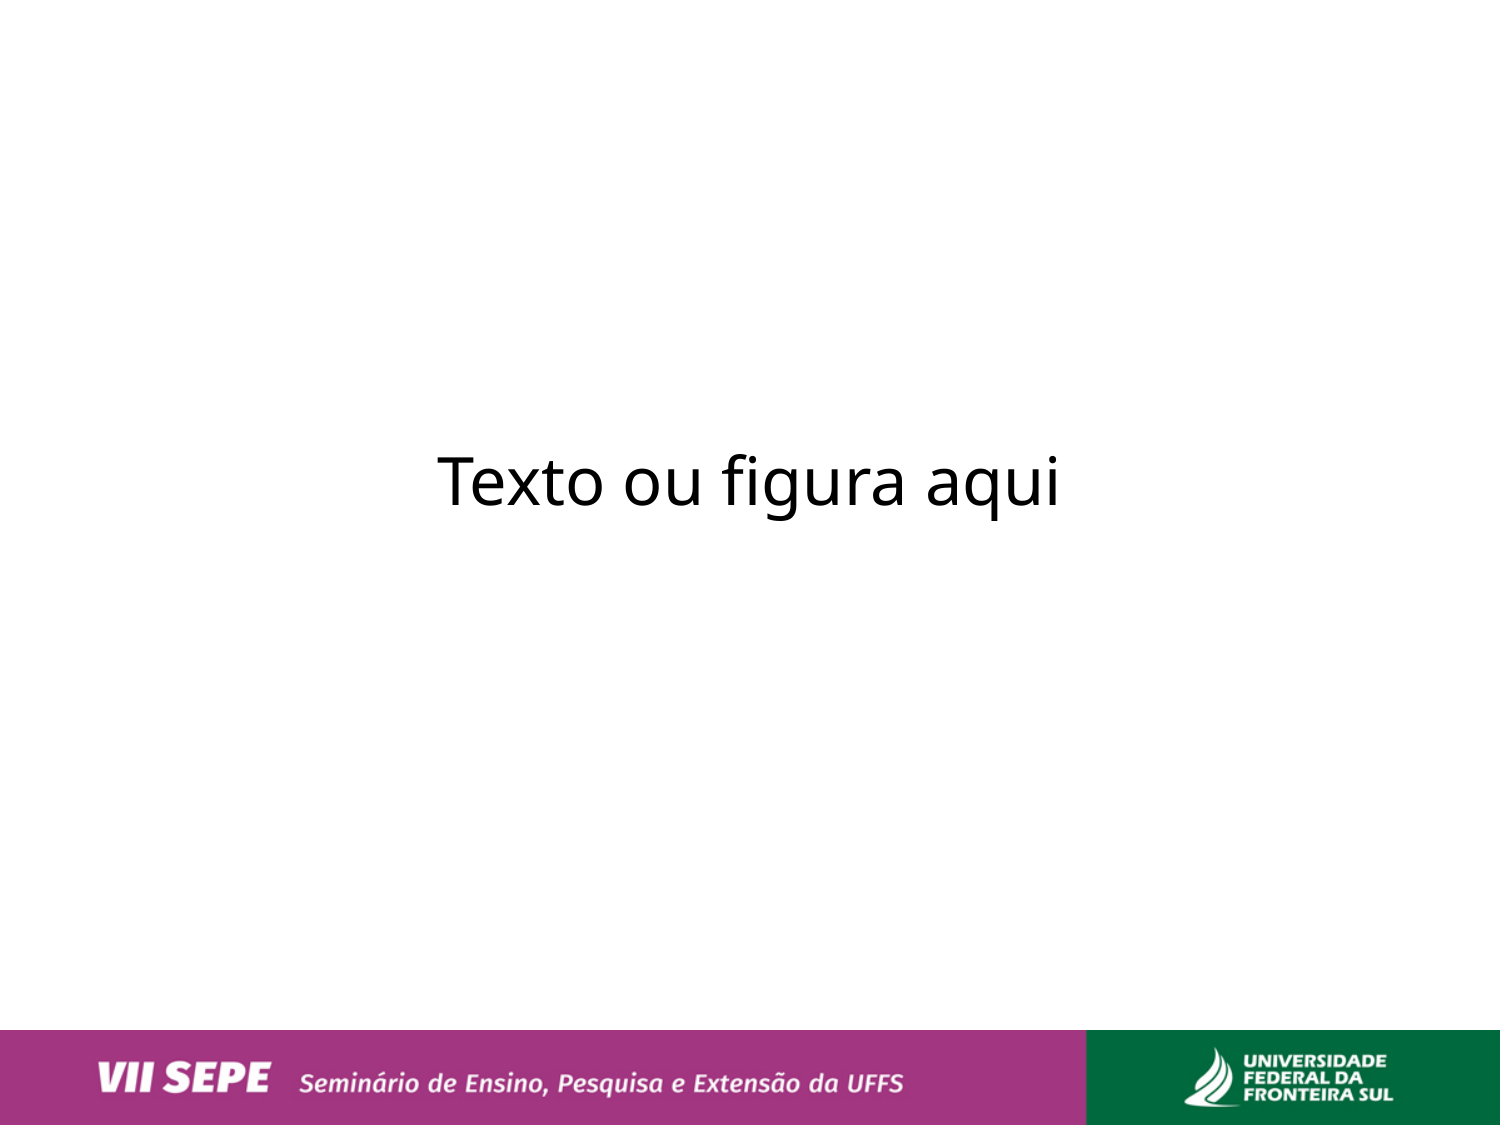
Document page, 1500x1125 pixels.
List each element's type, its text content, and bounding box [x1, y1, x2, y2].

picture [0, 1030, 1500, 1125]
subtitle Texto ou figura aqui [75, 45, 1425, 915]
